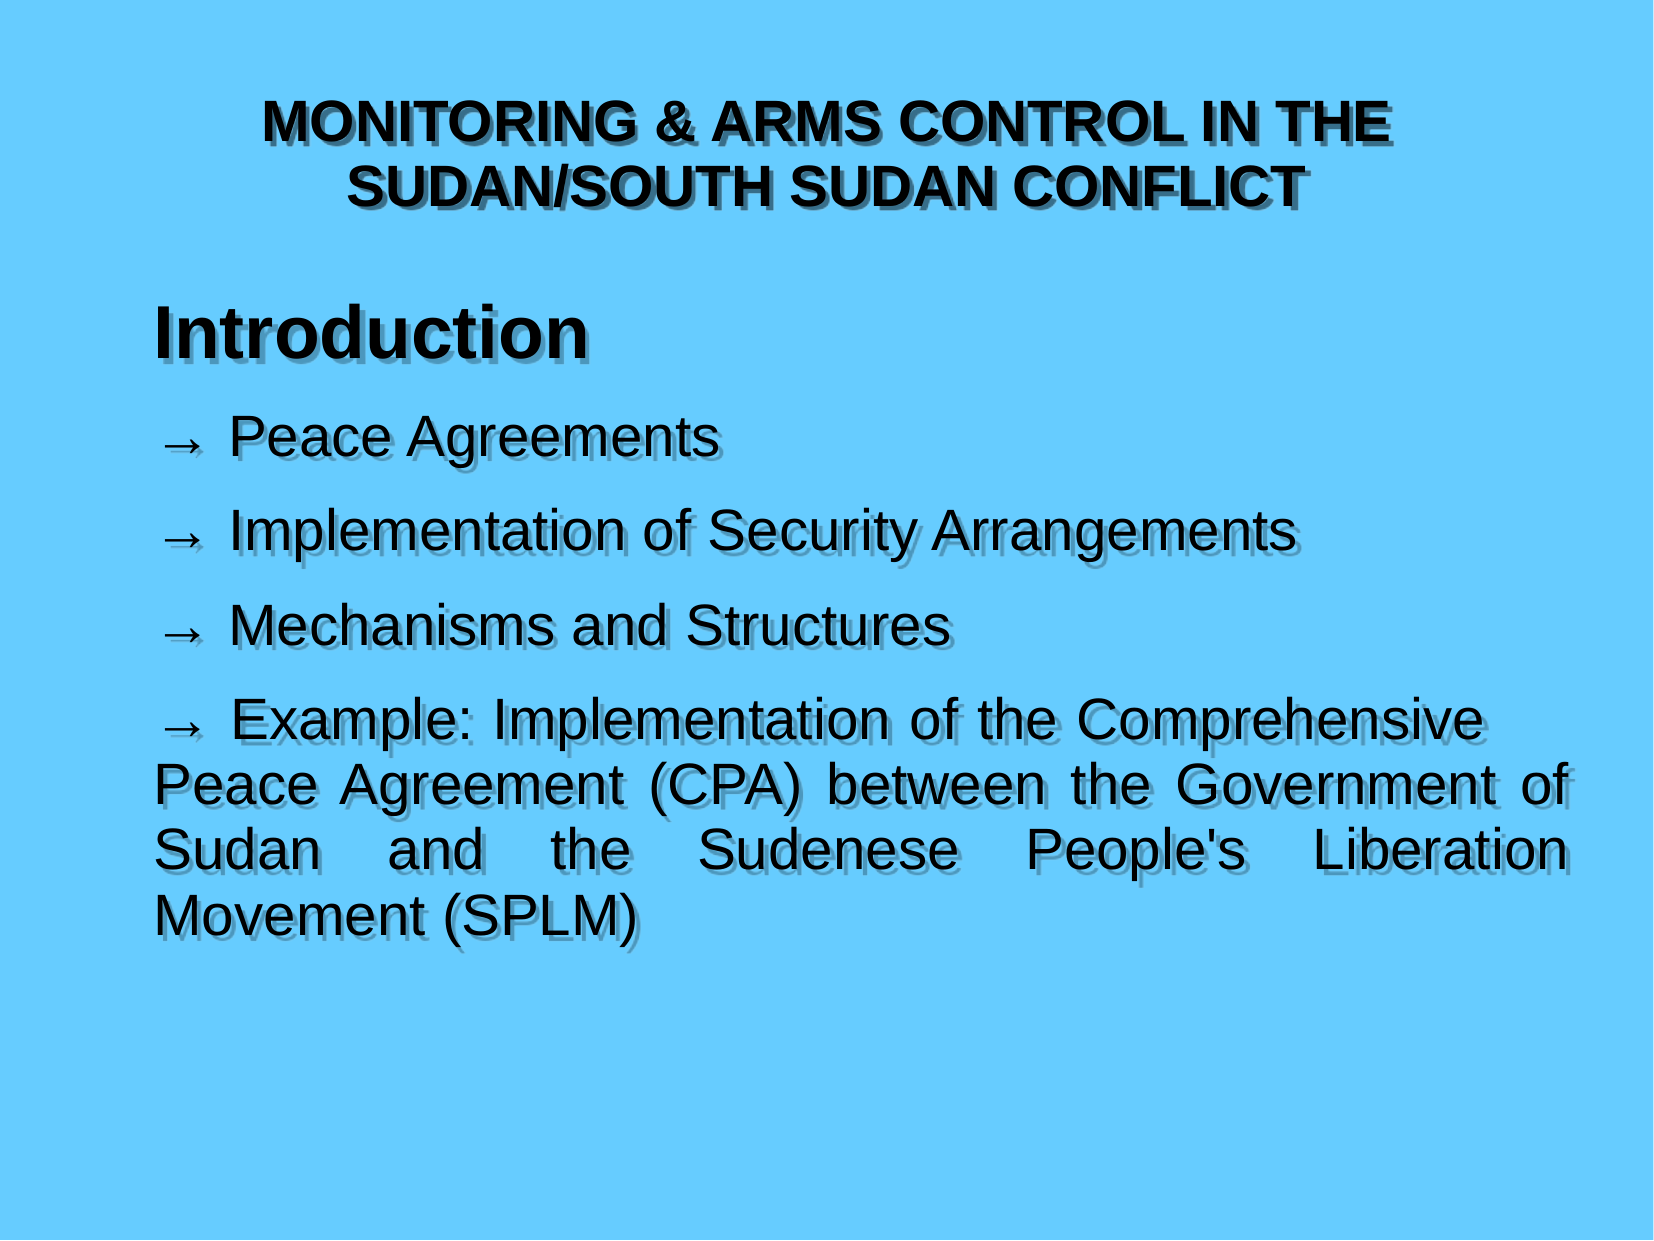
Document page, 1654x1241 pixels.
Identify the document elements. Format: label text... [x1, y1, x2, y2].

title MONITORING & ARMS CONTROL IN THE SUDAN/SOUTH SUDAN CONFLICT [82, 0, 1571, 308]
list Introduction → Peace Agreements → Implementation of Security Arrangements → Mechanisms and Structures → Example: Implementation of the Comprehensive Peace Agreement (CPA) between the Government of Sudan and the Sudenese People's Liberation Movement (SPLM) [82, 308, 1571, 1109]
